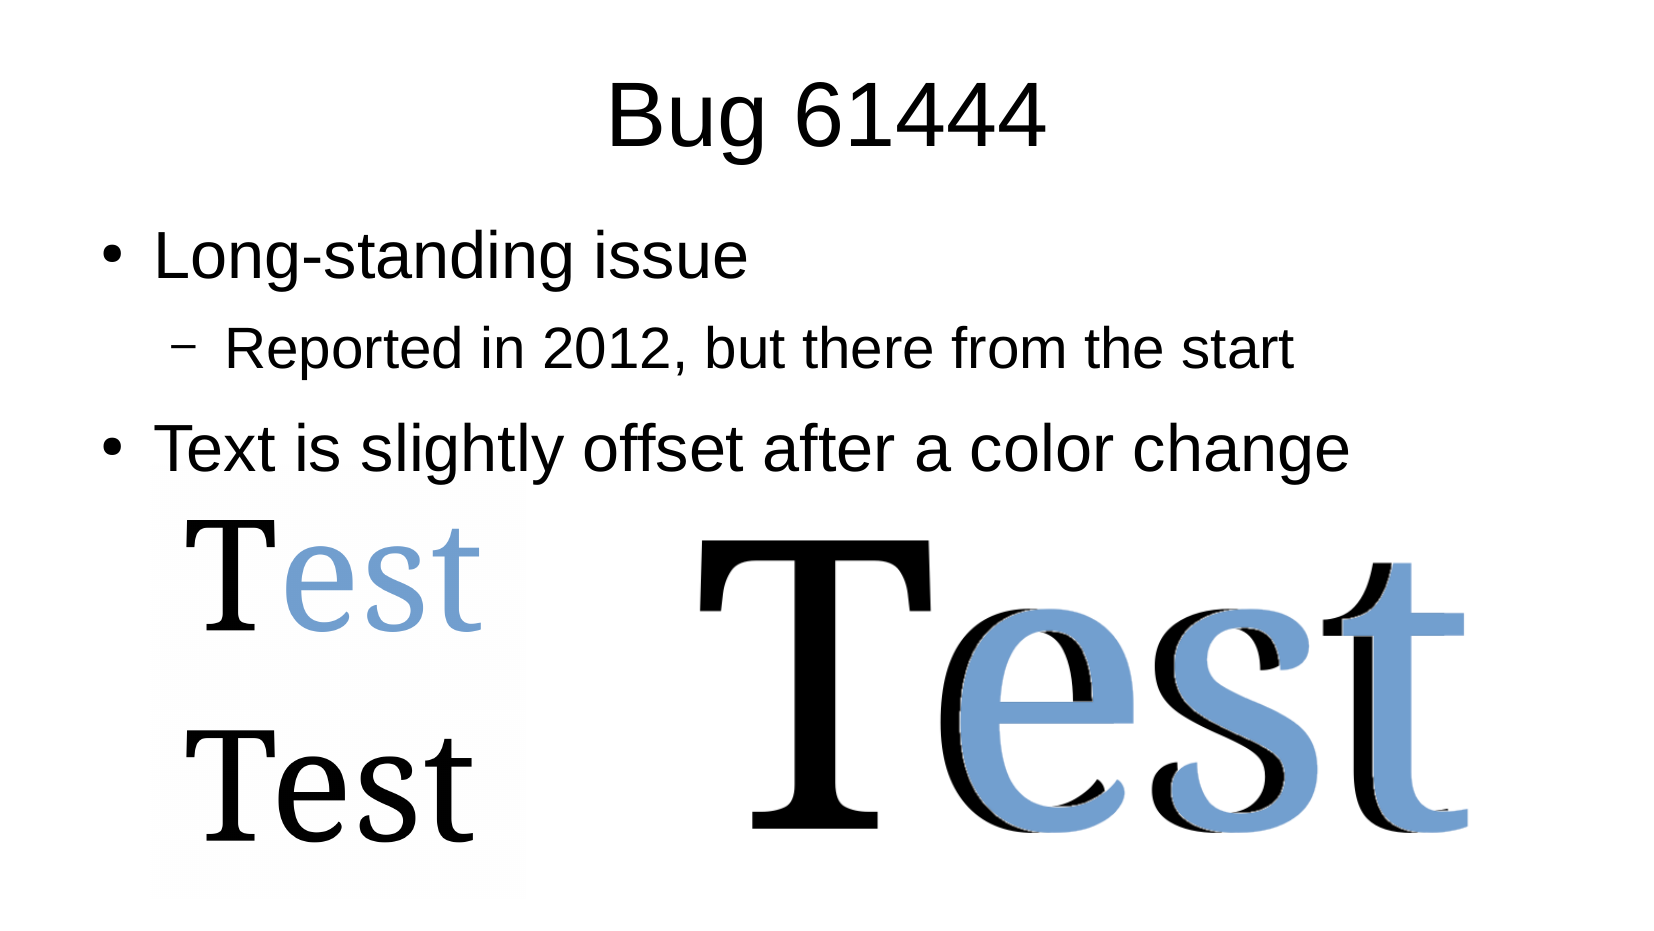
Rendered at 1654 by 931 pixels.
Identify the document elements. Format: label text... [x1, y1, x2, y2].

list Long-standing issue Reported in 2012, but there from the start Text is slightly offset after a color change [82, 217, 1571, 901]
title Bug 61444 [82, 37, 1571, 193]
